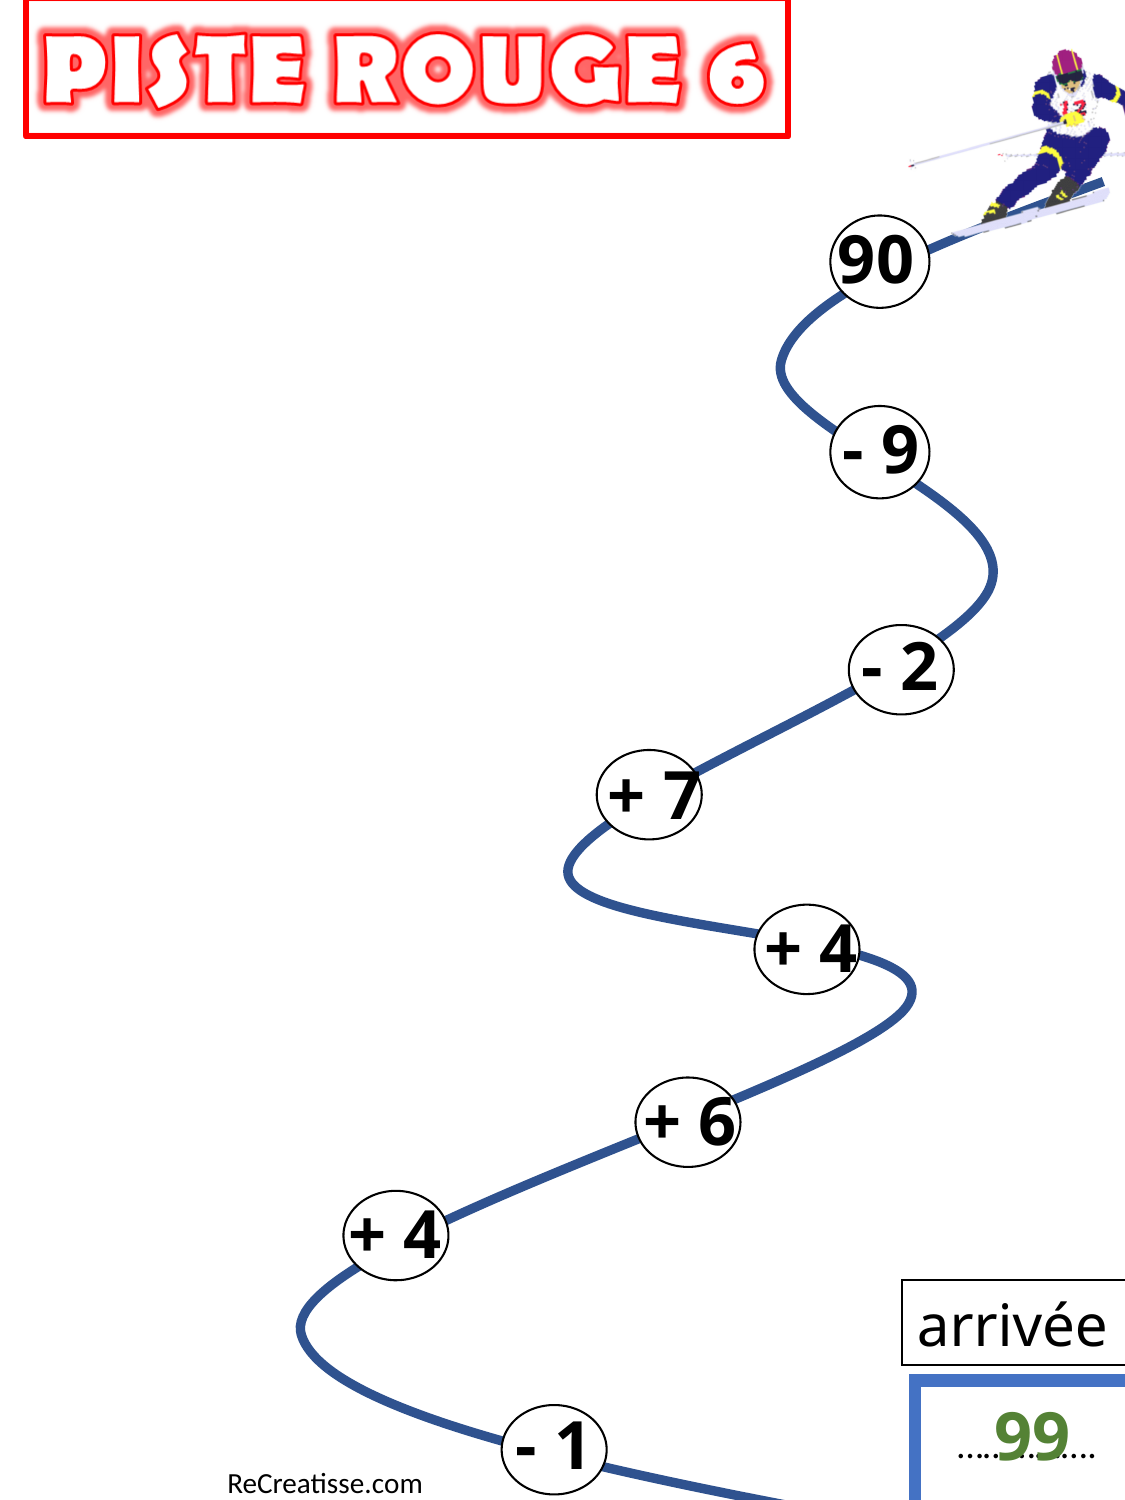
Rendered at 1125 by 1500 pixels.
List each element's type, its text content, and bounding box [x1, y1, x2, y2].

text_box + 4 [749, 898, 897, 993]
text_box [534, 1491, 575, 1495]
text_box - 1 [501, 1396, 648, 1491]
text_box + 6 [628, 1071, 776, 1166]
text_box + 4 [333, 1184, 481, 1279]
text_box - 9 [828, 399, 975, 494]
text_box ……………. [915, 1380, 1125, 1500]
text_box [858, 494, 901, 499]
text_box - 2 [847, 617, 994, 712]
picture [23, 0, 791, 139]
picture [880, 29, 1125, 256]
text_box 99 [979, 1386, 1111, 1481]
text_box ReCreatisse.com [213, 1456, 438, 1500]
text_box + 7 [593, 745, 740, 840]
text_box [860, 304, 900, 308]
text_box 90 [823, 209, 955, 304]
text_box arrivée [902, 1280, 1125, 1365]
